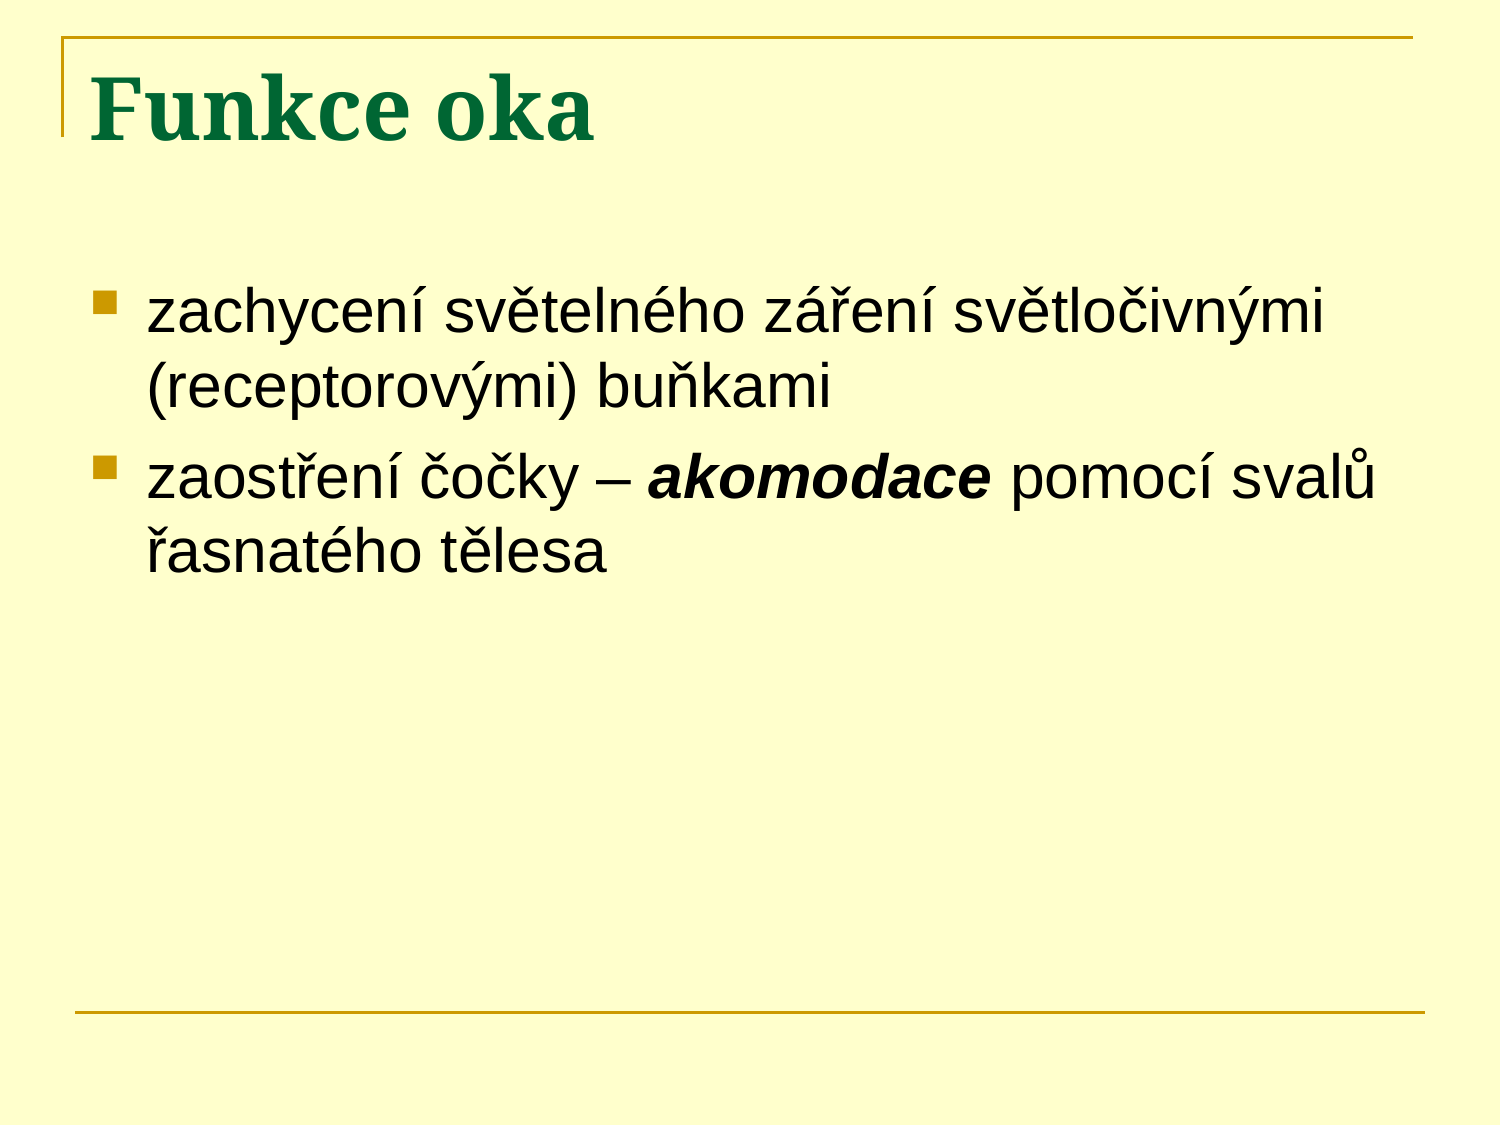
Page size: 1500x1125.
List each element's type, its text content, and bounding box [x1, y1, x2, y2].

list zachycení světelného záření světločivnými (receptorovými) buňkami zaostření čočky – akomodace pomocí svalů řasnatého tělesa [75, 262, 1426, 1006]
title Funkce oka [75, 45, 1426, 233]
